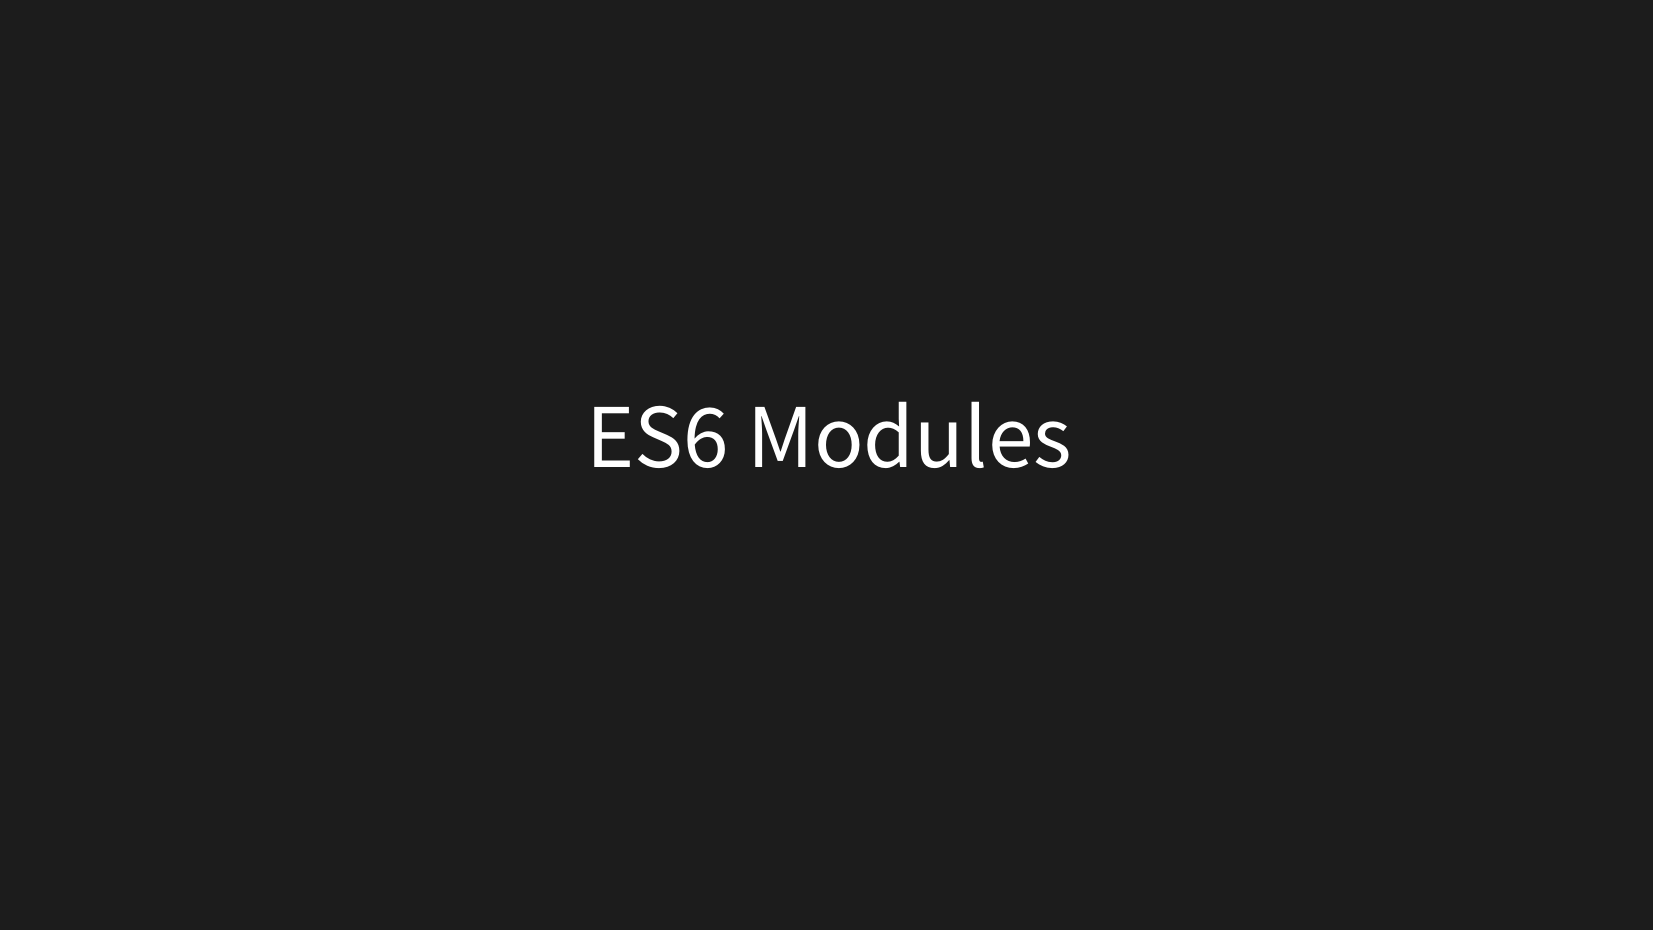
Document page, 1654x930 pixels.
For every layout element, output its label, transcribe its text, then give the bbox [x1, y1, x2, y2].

title ES6 Modules [3, 357, 1653, 513]
